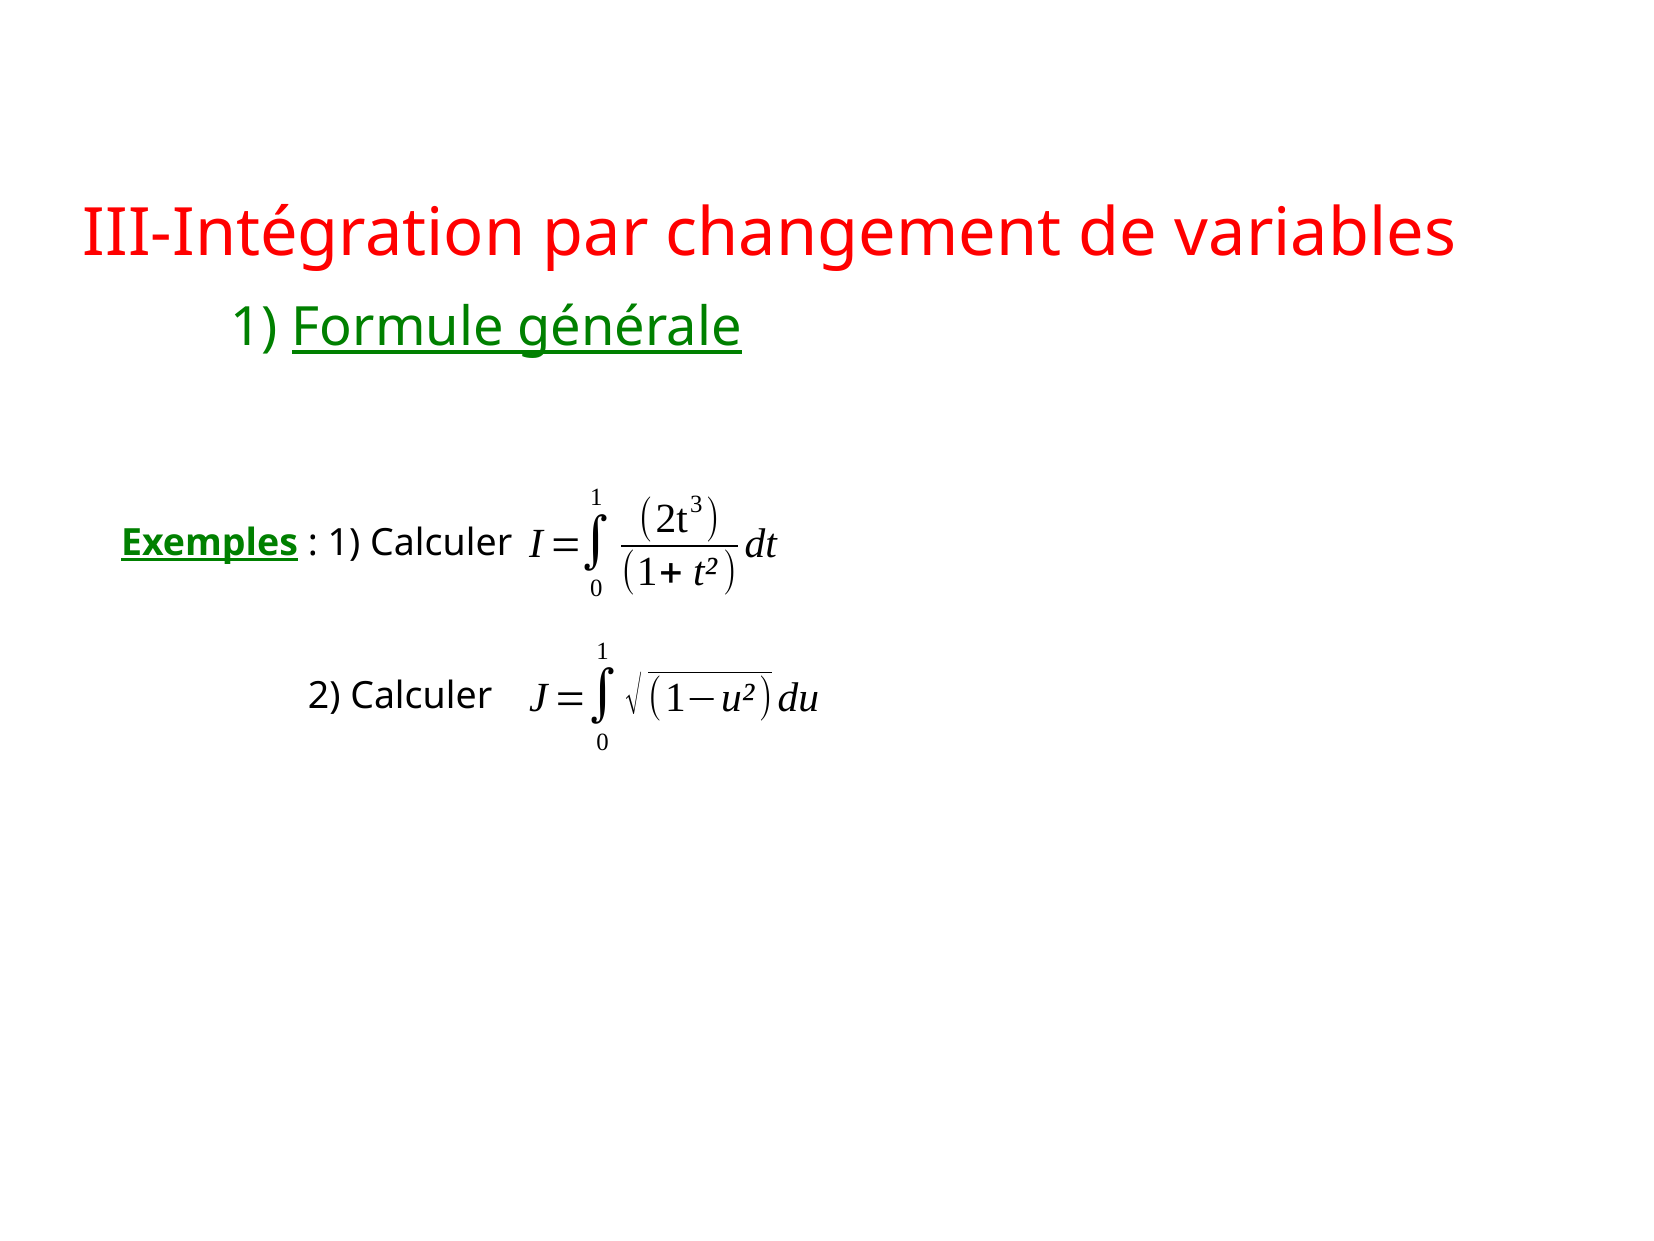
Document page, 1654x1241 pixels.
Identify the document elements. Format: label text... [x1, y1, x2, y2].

title III-Intégration par changement de variables 1) Formule générale [82, 170, 1571, 378]
text_box Exemples : 1) Calculer 2) Calculer [106, 507, 1040, 733]
chart [519, 484, 786, 603]
chart [519, 637, 827, 756]
